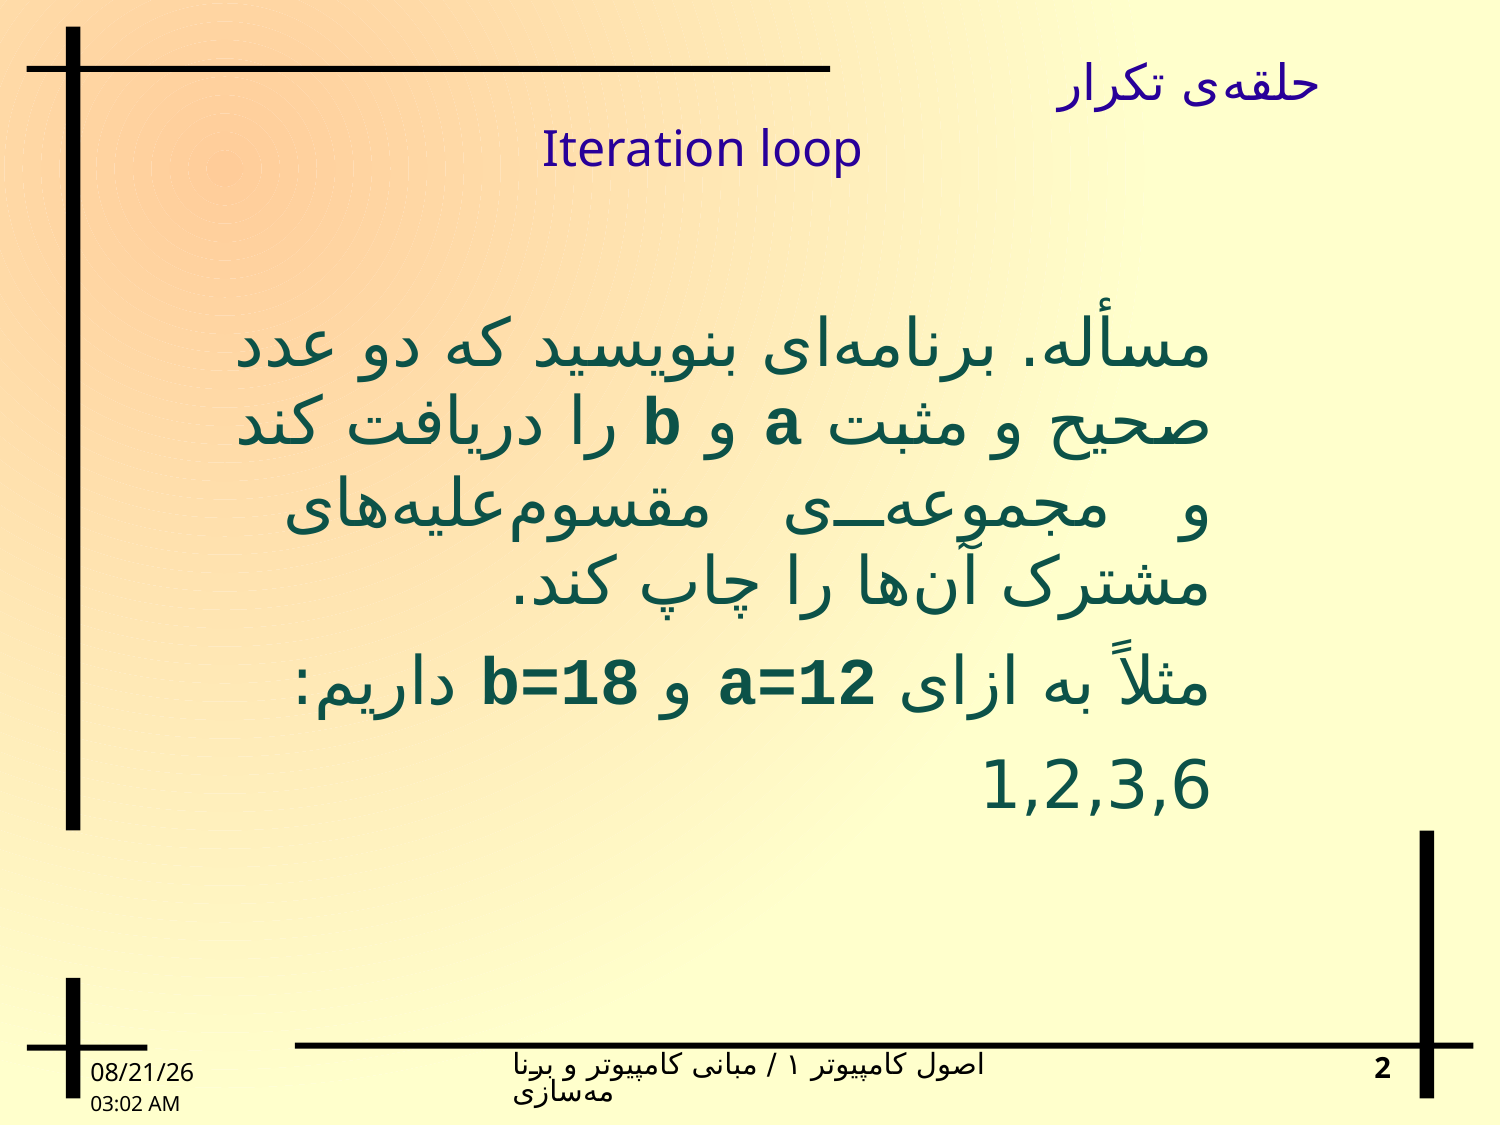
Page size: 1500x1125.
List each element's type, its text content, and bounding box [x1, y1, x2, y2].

list مسأله. برنامه‌ای بنویسید که دو عدد صحیح و مثبت a و b را دریافت کند و مجموعه‌ی مقسوم‌علیه‌های مشترک آن‌ها را چاپ کند. مثلاً به ازای a=12 و b=18 داریم: 1,2,3,6 [234, 304, 1266, 871]
title حلقه‌ی تکرار Iteration loop [62, 57, 1344, 178]
